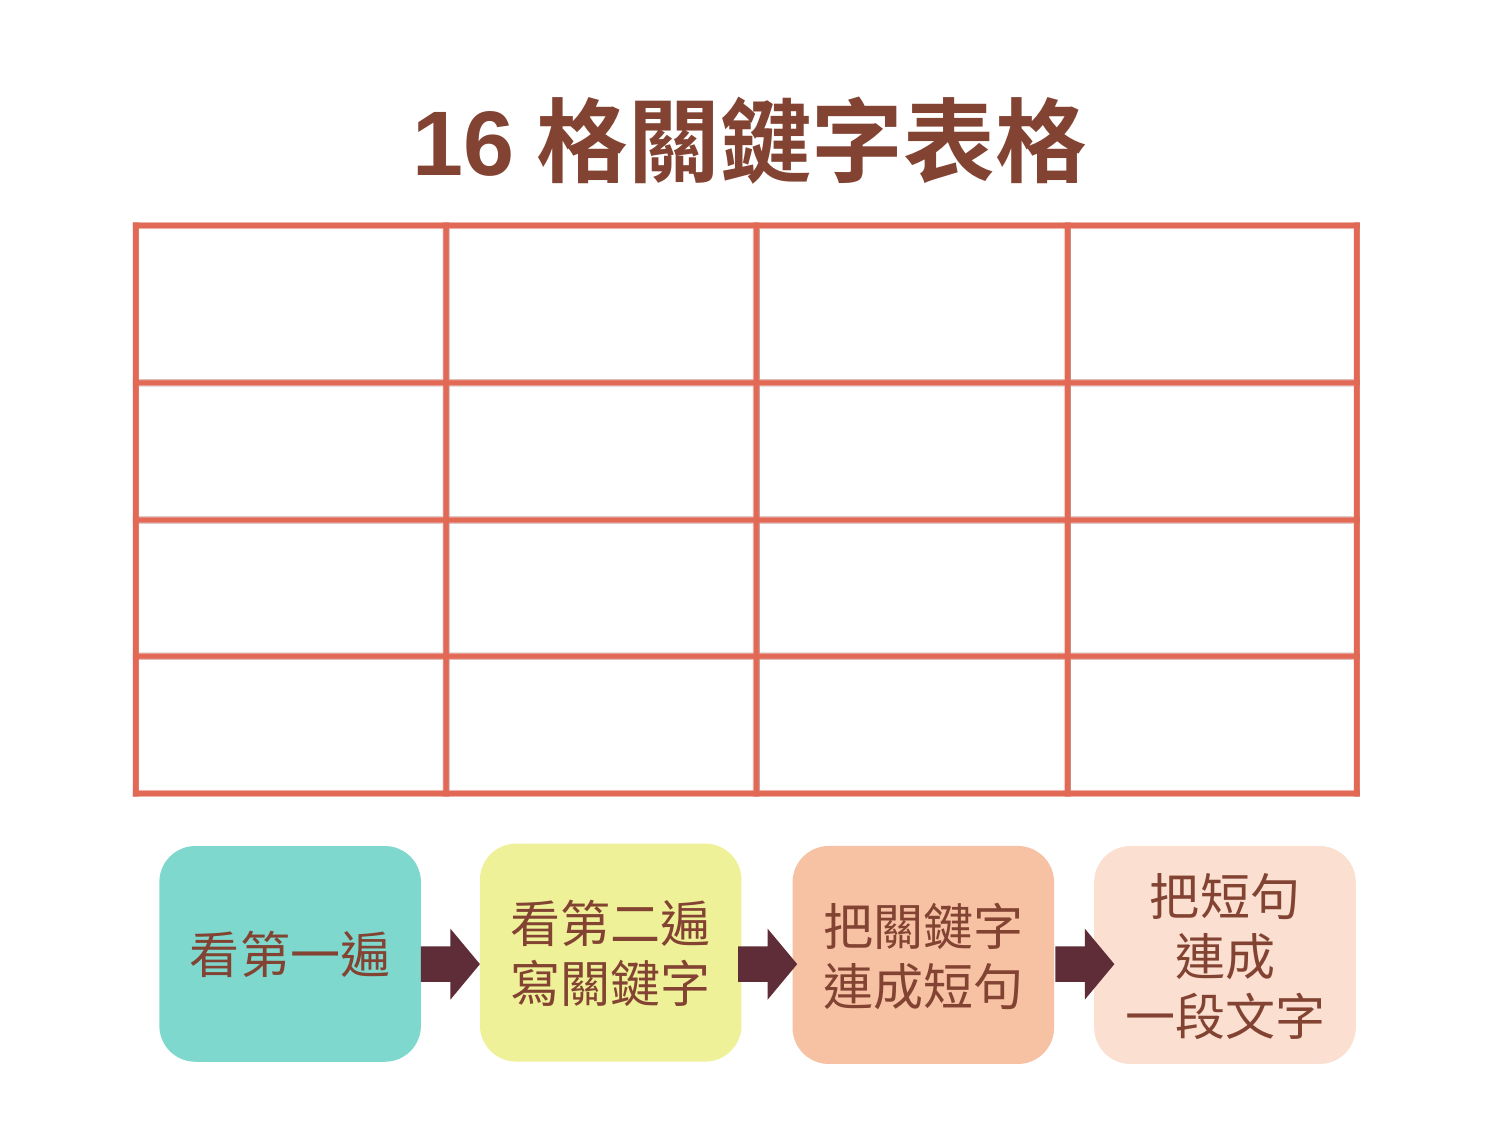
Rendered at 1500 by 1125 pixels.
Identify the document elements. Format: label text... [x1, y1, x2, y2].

picture [124, 233, 1369, 806]
text_box [738, 928, 798, 1000]
text_box [1055, 928, 1115, 1000]
title 16格關鍵字表格 [75, 45, 1426, 233]
text_box 把關鍵字連成短句 [792, 845, 1055, 1064]
text_box [420, 928, 480, 1000]
text_box 把短句 連成 一段文字 [1094, 845, 1356, 1064]
text_box 看第一遍 [159, 846, 421, 1062]
text_box 看第二遍 寫關鍵字 [479, 843, 742, 1062]
